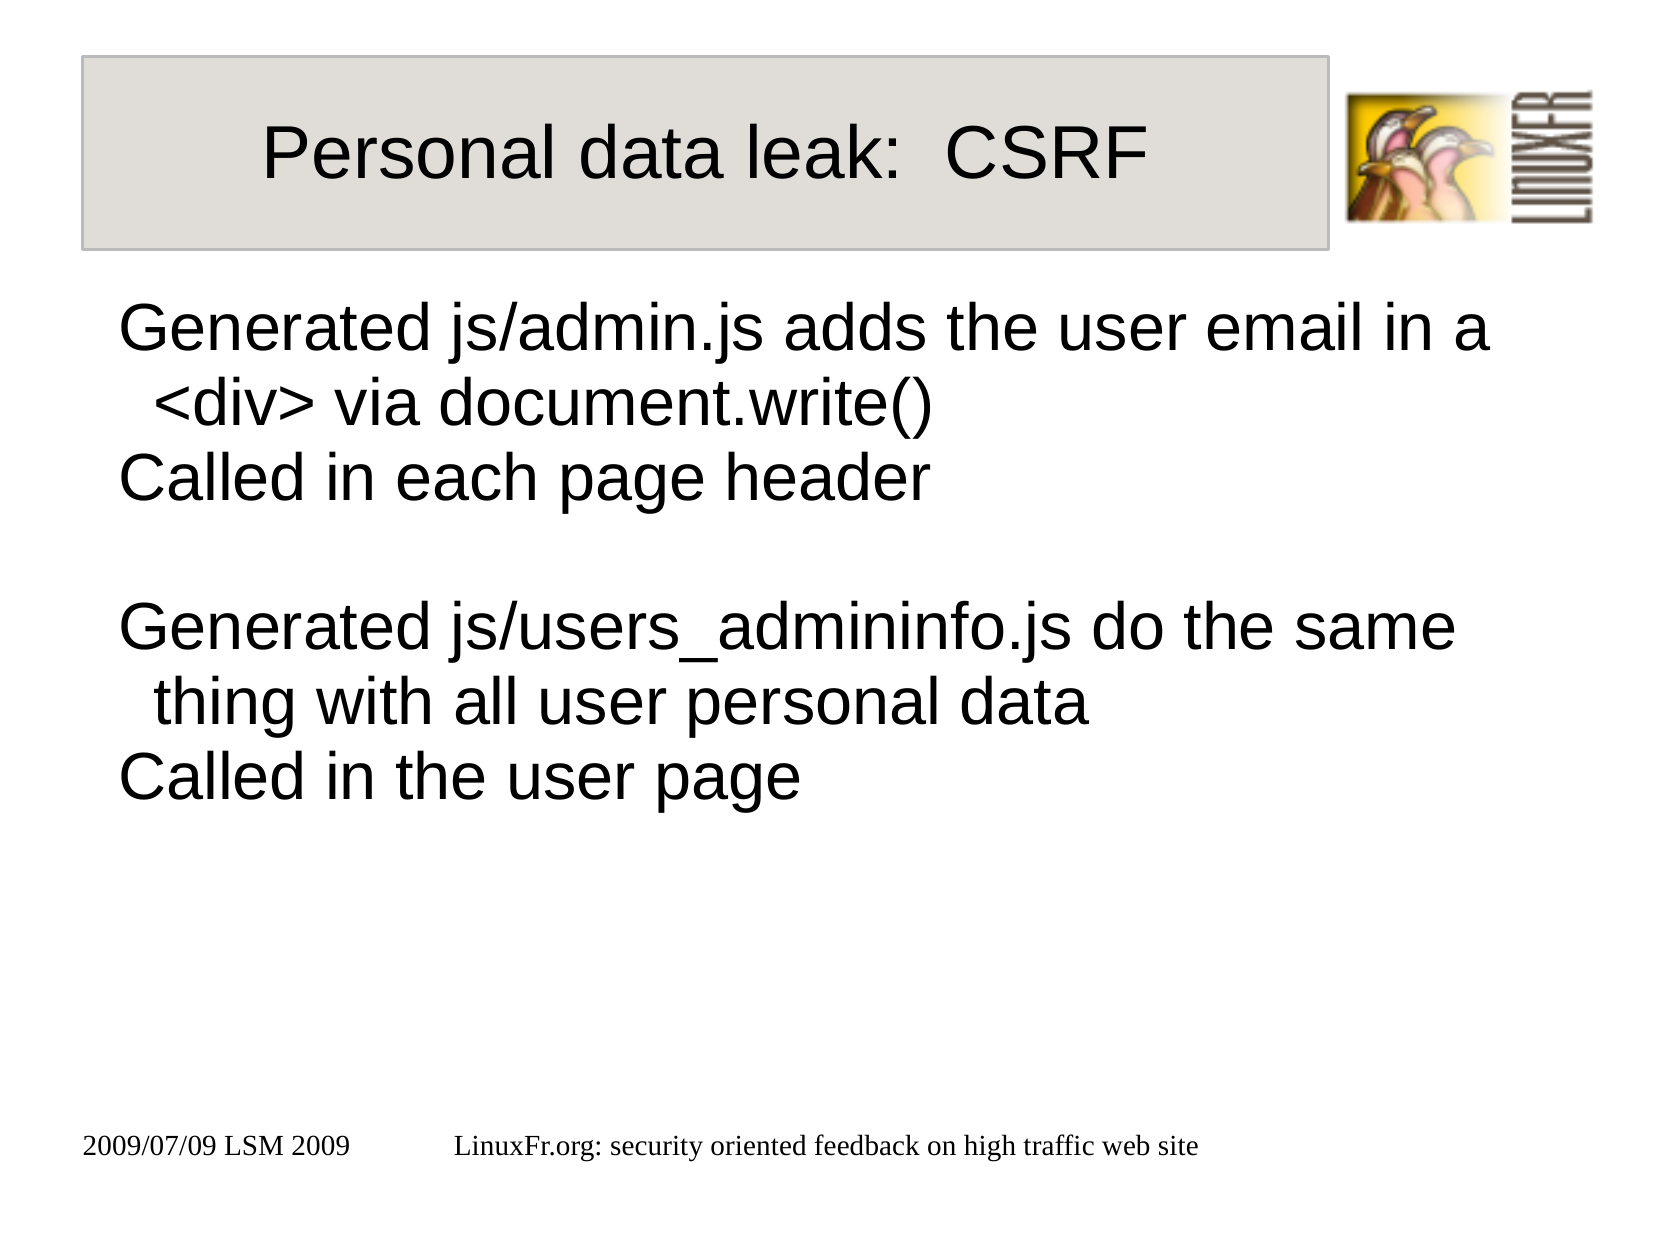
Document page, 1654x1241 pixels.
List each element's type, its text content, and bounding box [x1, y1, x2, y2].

title Personal data leak: CSRF [82, 56, 1329, 250]
picture [1341, 88, 1601, 229]
subtitle Generated js/admin.js adds the user email in a <div> via document.write() Called in each page header Generated js/users_admininfo.js do the same thing with all user personal data Called in the user page [82, 290, 1571, 1094]
